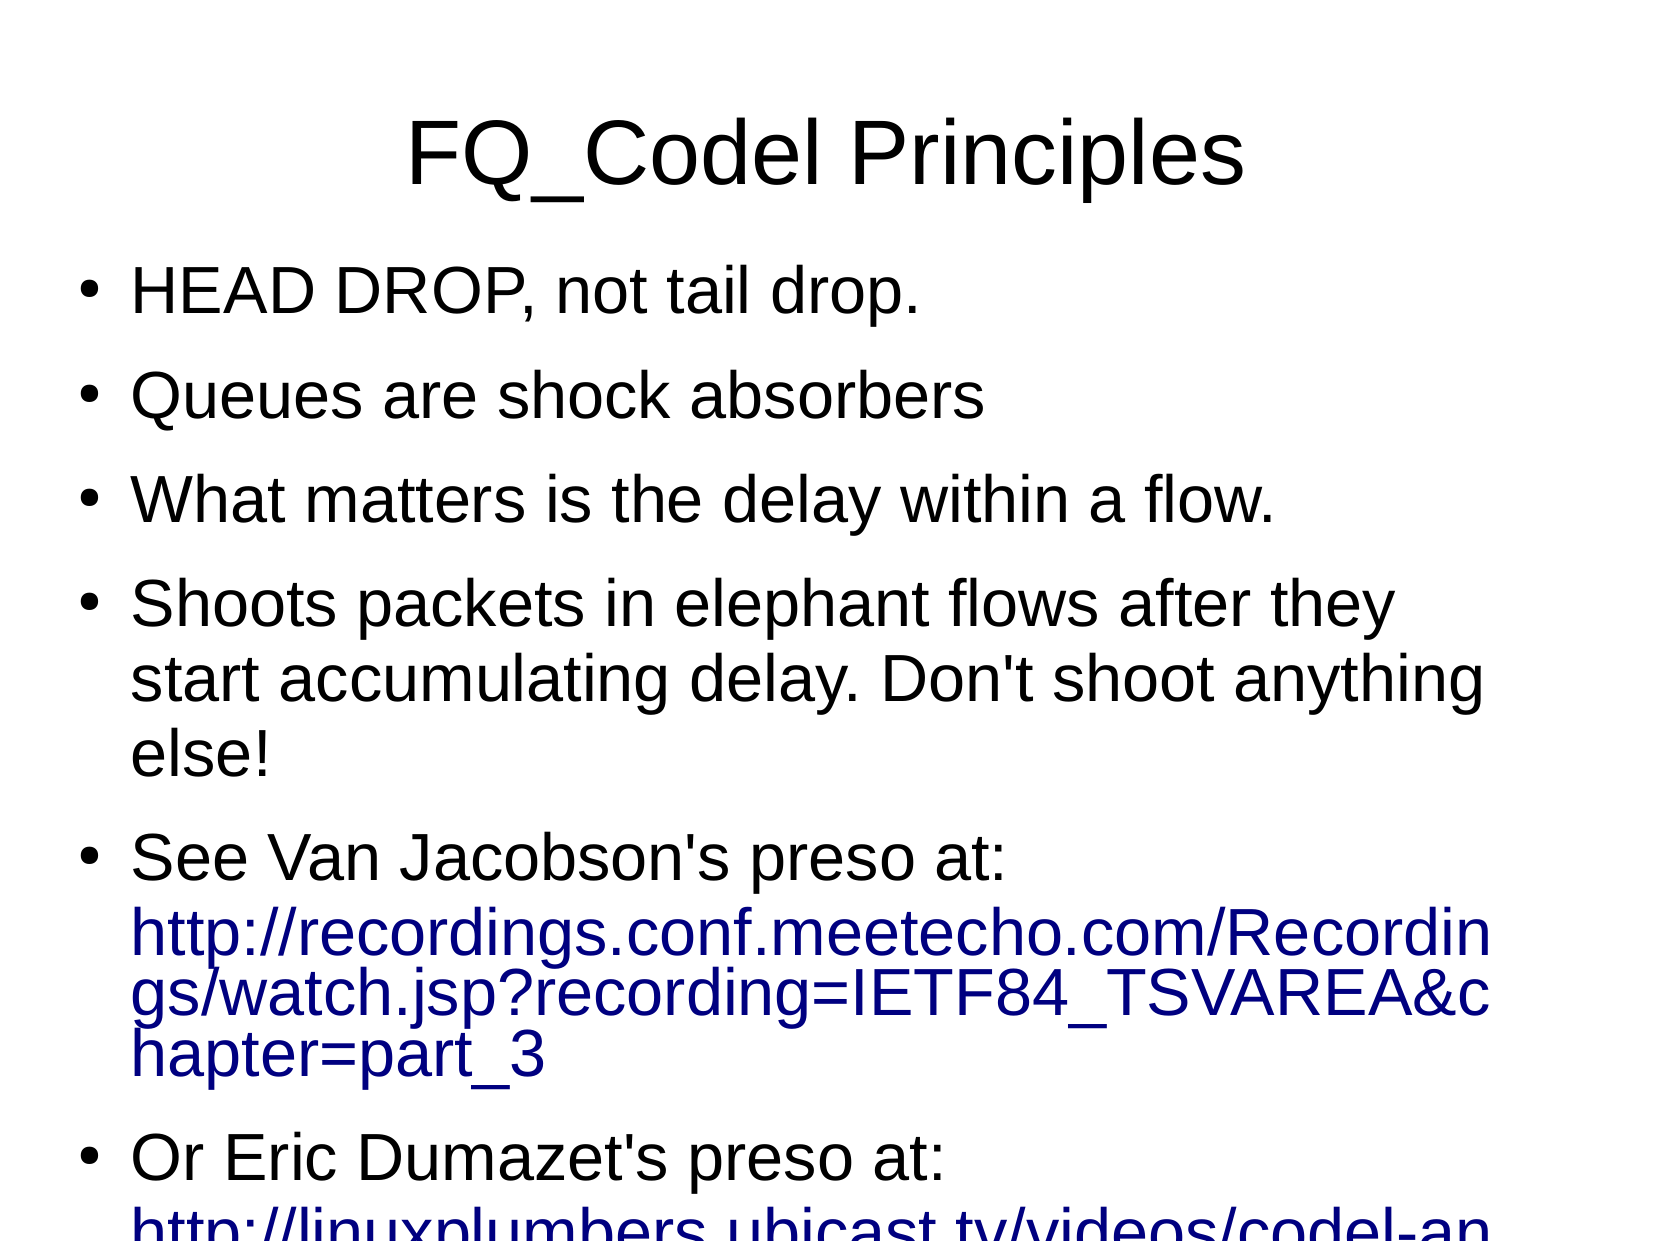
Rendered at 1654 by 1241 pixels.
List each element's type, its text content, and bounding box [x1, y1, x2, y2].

list HEAD DROP, not tail drop. Queues are shock absorbers What matters is the delay within a flow. Shoots packets in elephant flows after they start accumulating delay. Don't shoot anything else! See Van Jacobson's preso at: http://recordings.conf.meetecho.com/Recordings/watch.jsp?recording=IETF84_TSVAREA&chapter=part_3 Or Eric Dumazet's preso at: http://linuxplumbers.ubicast.tv/videos/codel-and-fq_codel-fighting-the-delays/ [60, 253, 1516, 1153]
title FQ_Codel Principles [82, 49, 1571, 257]
